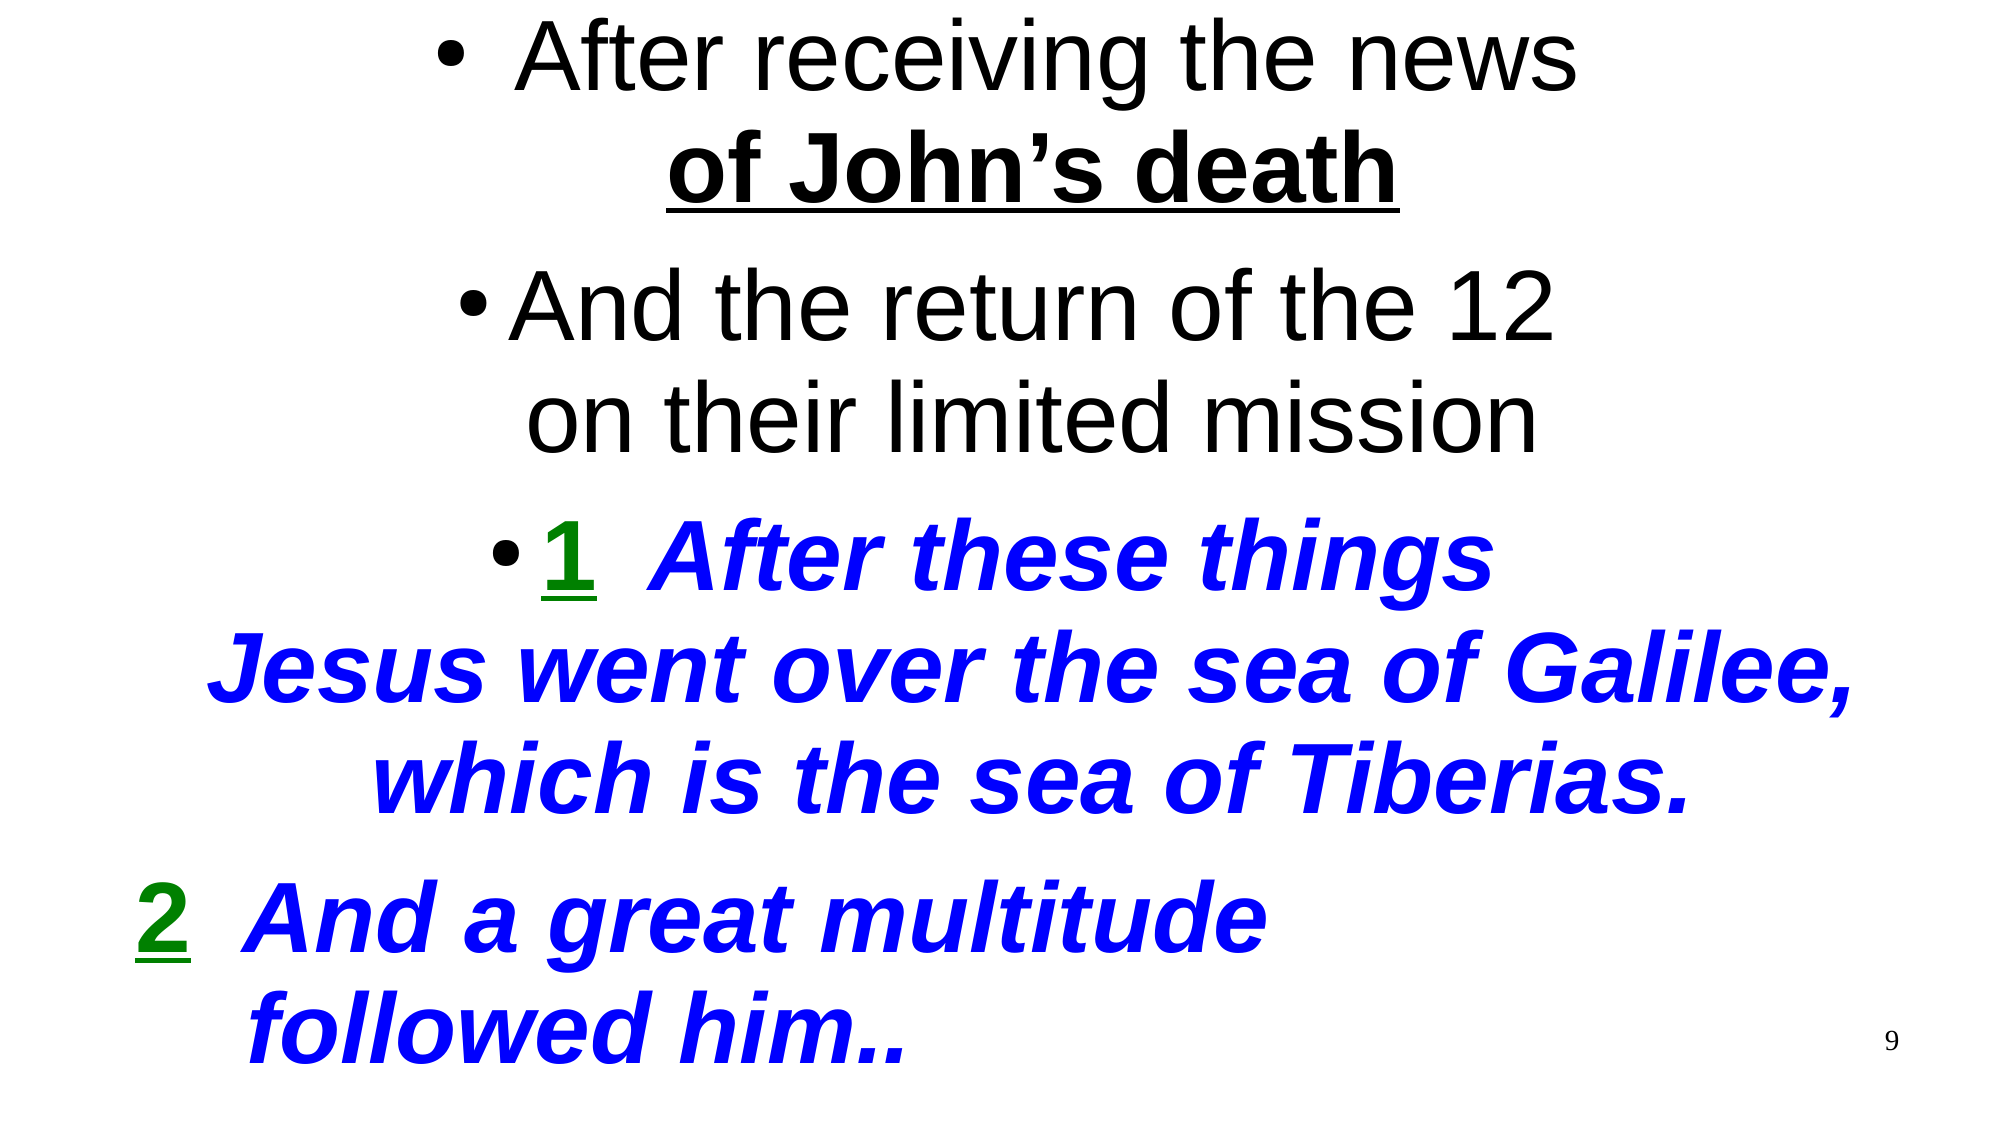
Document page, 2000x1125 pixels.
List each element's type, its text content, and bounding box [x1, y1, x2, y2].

list After receiving the news of John’s death And the return of the 12 on their limited mission 1 After these things Jesus went over the sea of Galilee, which is the sea of Tiberias. 2 And a great multitude followed him.. [0, 0, 1996, 1123]
